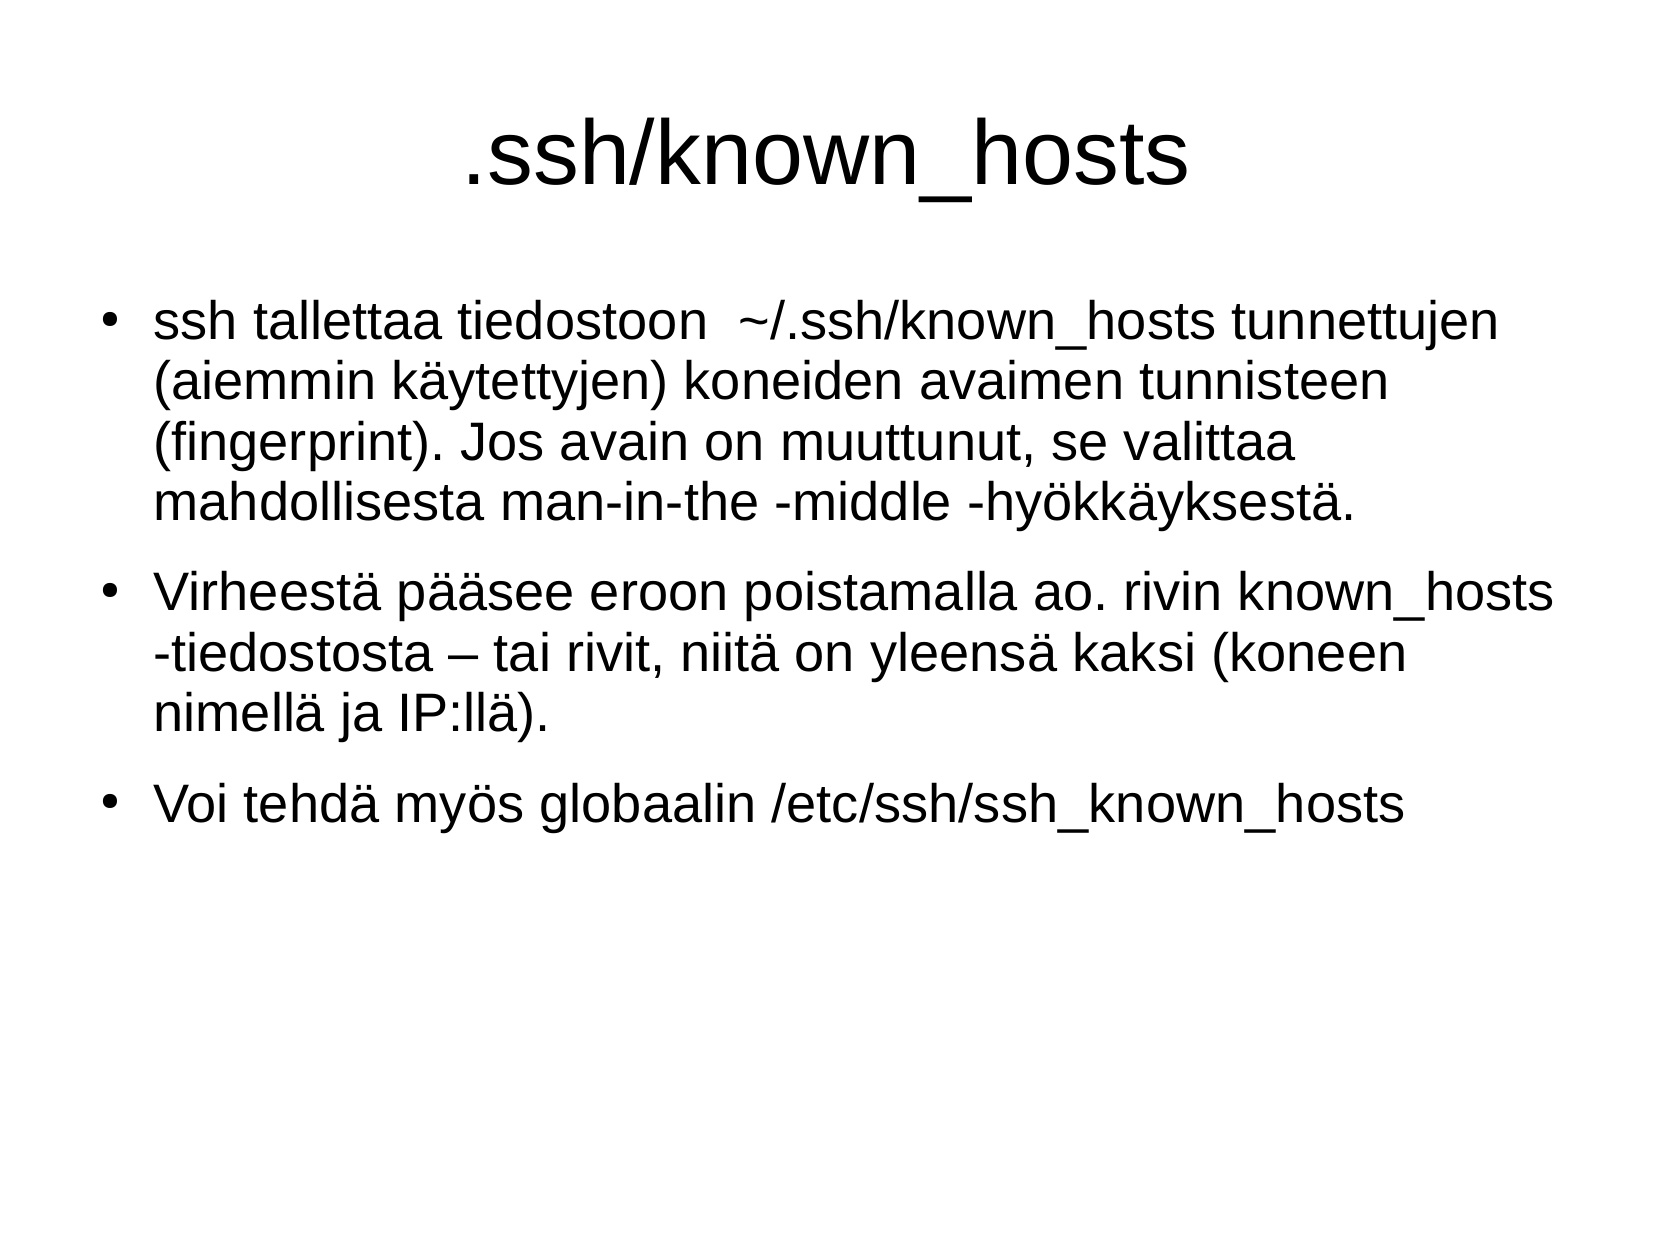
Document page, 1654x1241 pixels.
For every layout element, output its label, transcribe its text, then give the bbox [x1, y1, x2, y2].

list ssh tallettaa tiedostoon ~/.ssh/known_hosts tunnettujen (aiemmin käytettyjen) koneiden avaimen tunnisteen (fingerprint). Jos avain on muuttunut, se valittaa mahdollisesta man-in-the -middle -hyökkäyksestä. Virheestä pääsee eroon poistamalla ao. rivin known_hosts -tiedostosta – tai rivit, niitä on yleensä kaksi (koneen nimellä ja IP:llä). Voi tehdä myös globaalin /etc/ssh/ssh_known_hosts [82, 290, 1571, 1010]
title .ssh/known_hosts [82, 49, 1571, 257]
